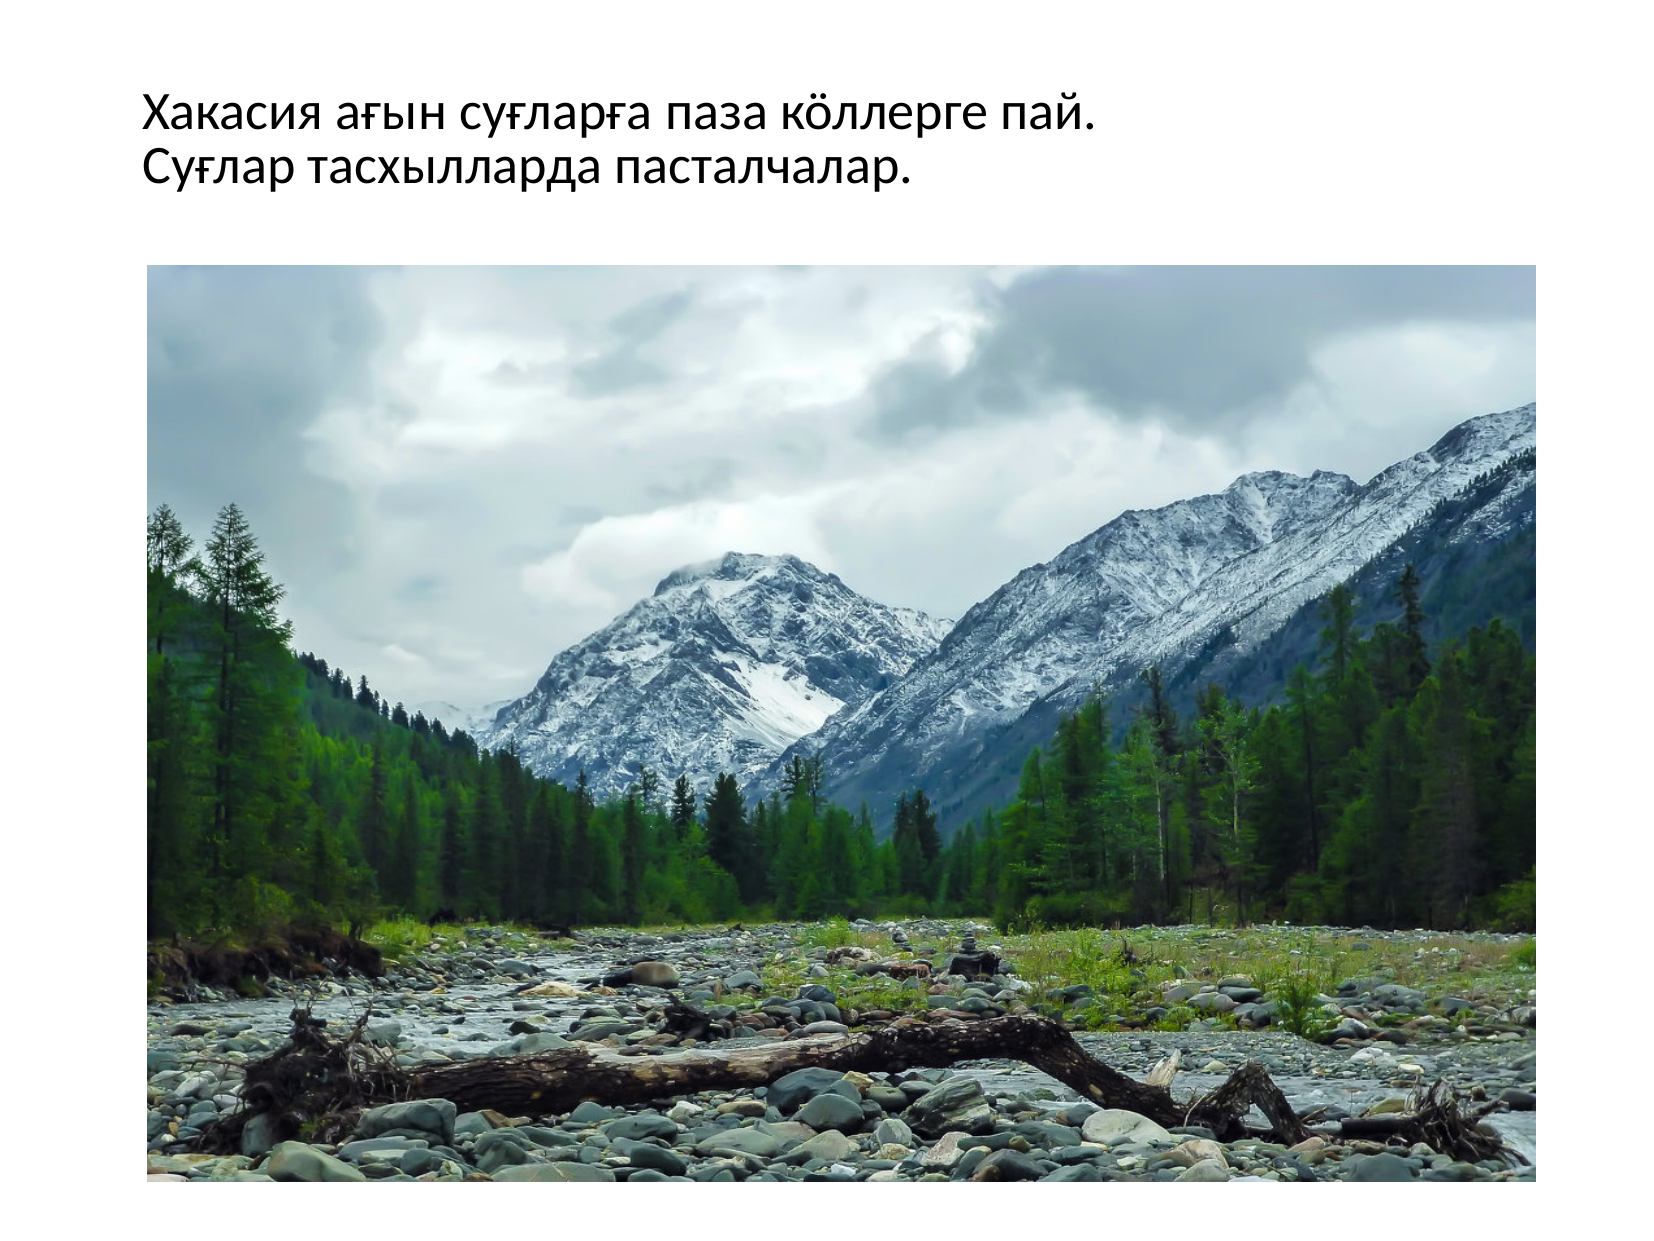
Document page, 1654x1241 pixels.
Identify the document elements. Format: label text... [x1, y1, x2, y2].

list Хакасия ағын суғларға паза кӧллерге пай. Суғлар тасхылларда пасталчалар. [82, 88, 1571, 1109]
picture [147, 265, 1536, 1182]
